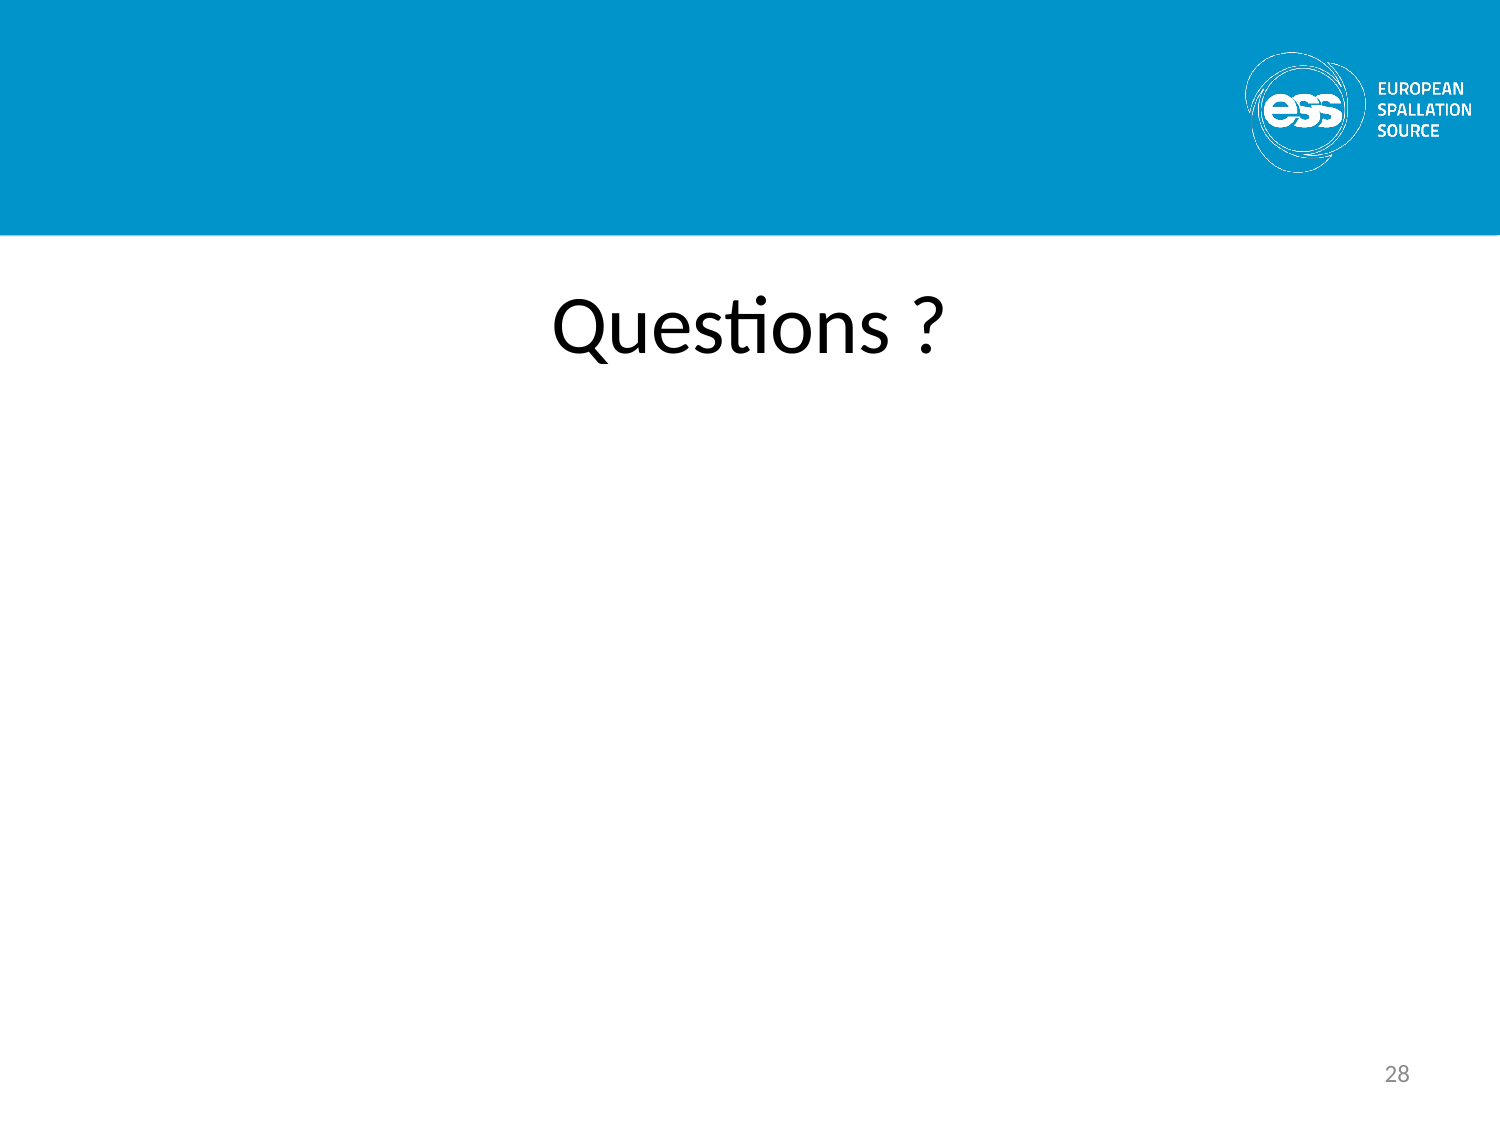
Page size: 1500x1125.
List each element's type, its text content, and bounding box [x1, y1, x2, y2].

picture [1423, 83, 1430, 94]
picture [1389, 104, 1393, 115]
picture [1379, 83, 1385, 94]
picture [1436, 104, 1444, 115]
picture [1418, 104, 1423, 115]
picture [1400, 83, 1407, 94]
picture [1409, 104, 1415, 115]
picture [1454, 83, 1458, 94]
picture [1398, 109, 1406, 115]
text_box <number> [1074, 1042, 1425, 1103]
picture [1432, 125, 1438, 136]
picture [1443, 86, 1450, 93]
picture [1264, 94, 1342, 127]
text_box Questions ? [74, 262, 1425, 1005]
picture [1422, 125, 1428, 134]
